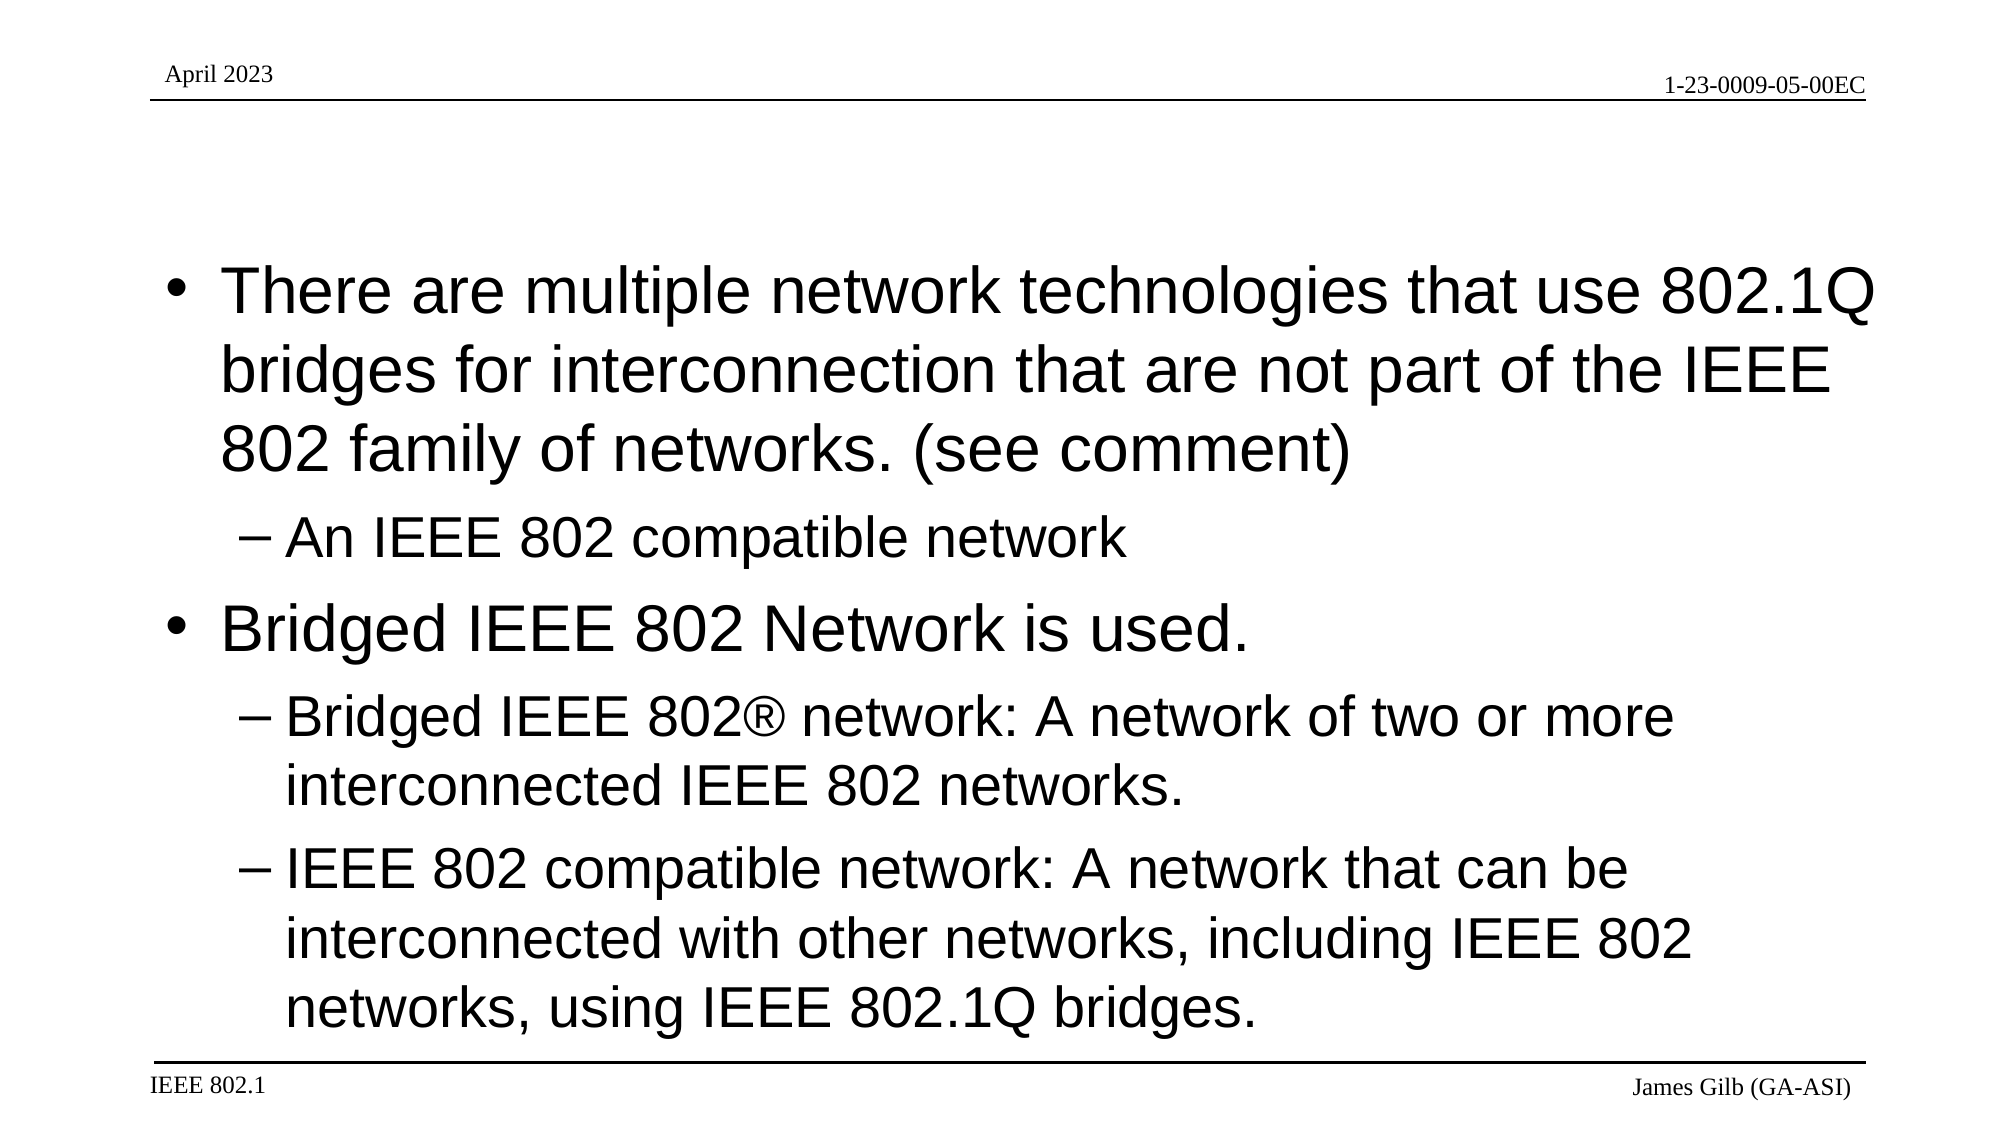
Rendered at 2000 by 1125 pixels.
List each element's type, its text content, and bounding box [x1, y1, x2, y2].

list There are multiple network technologies that use 802.1Q bridges for interconnection that are not part of the IEEE 802 family of networks. (see comment) An IEEE 802 compatible network Bridged IEEE 802 Network is used. Bridged IEEE 802® network: A network of two or more interconnected IEEE 802 networks. IEEE 802 compatible network: A network that can be interconnected with other networks, including IEEE 802 networks, using IEEE 802.1Q bridges. [150, 239, 1900, 1051]
